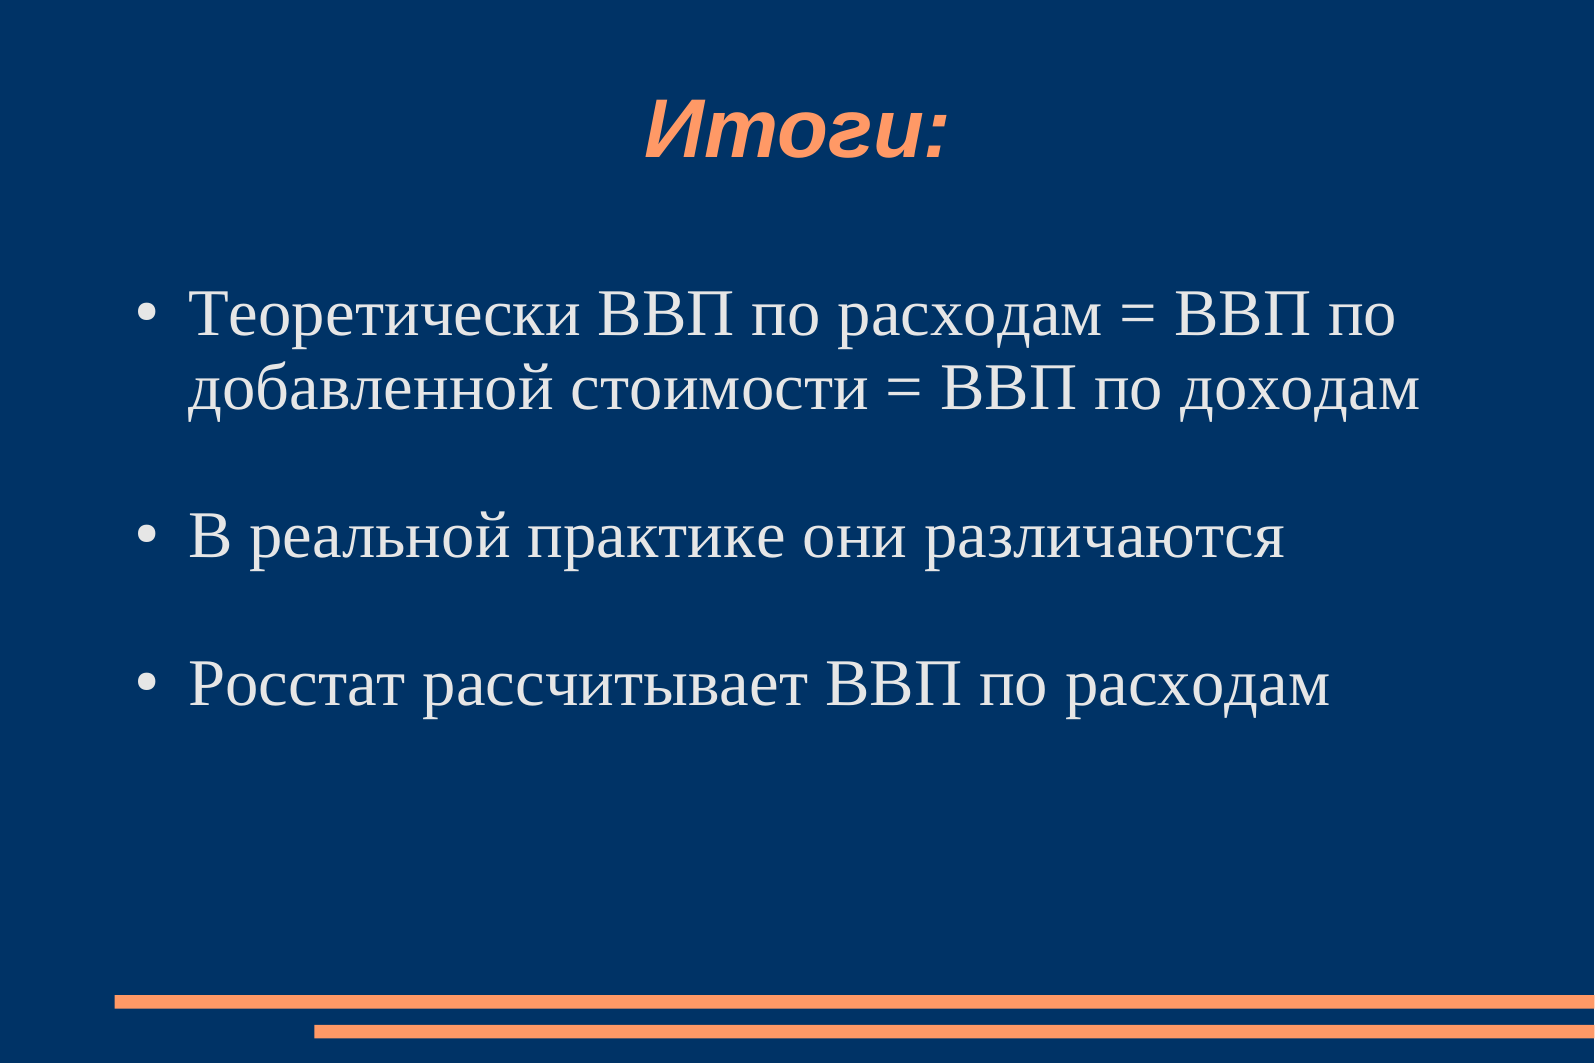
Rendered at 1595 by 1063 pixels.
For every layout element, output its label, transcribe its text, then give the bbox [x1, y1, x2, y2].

title Итоги: [117, 47, 1479, 210]
list Теоретически ВВП по расходам = ВВП по добавленной стоимости = ВВП по доходам В реальной практике они различаются Росстат рассчитывает ВВП по расходам [117, 276, 1505, 956]
